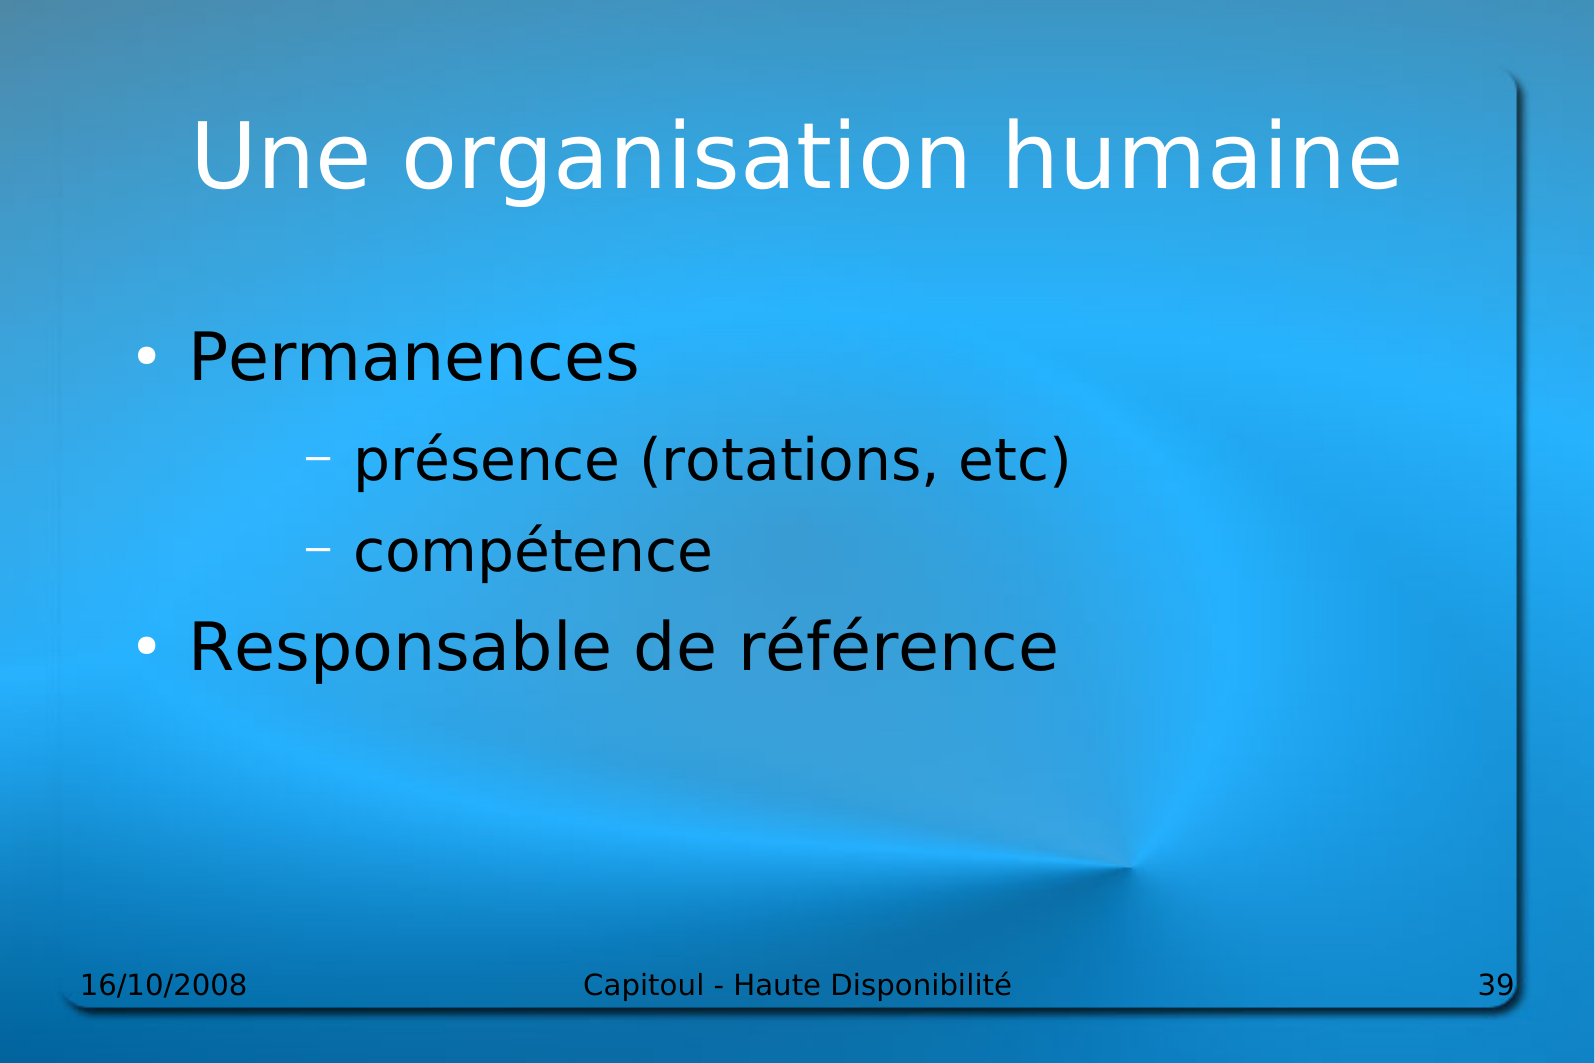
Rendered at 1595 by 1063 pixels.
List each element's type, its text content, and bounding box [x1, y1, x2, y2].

picture [0, 0, 1595, 1063]
title Une organisation humaine [117, 103, 1479, 211]
list Permanences présence (rotations, etc) compétence Responsable de référence [117, 318, 1479, 927]
